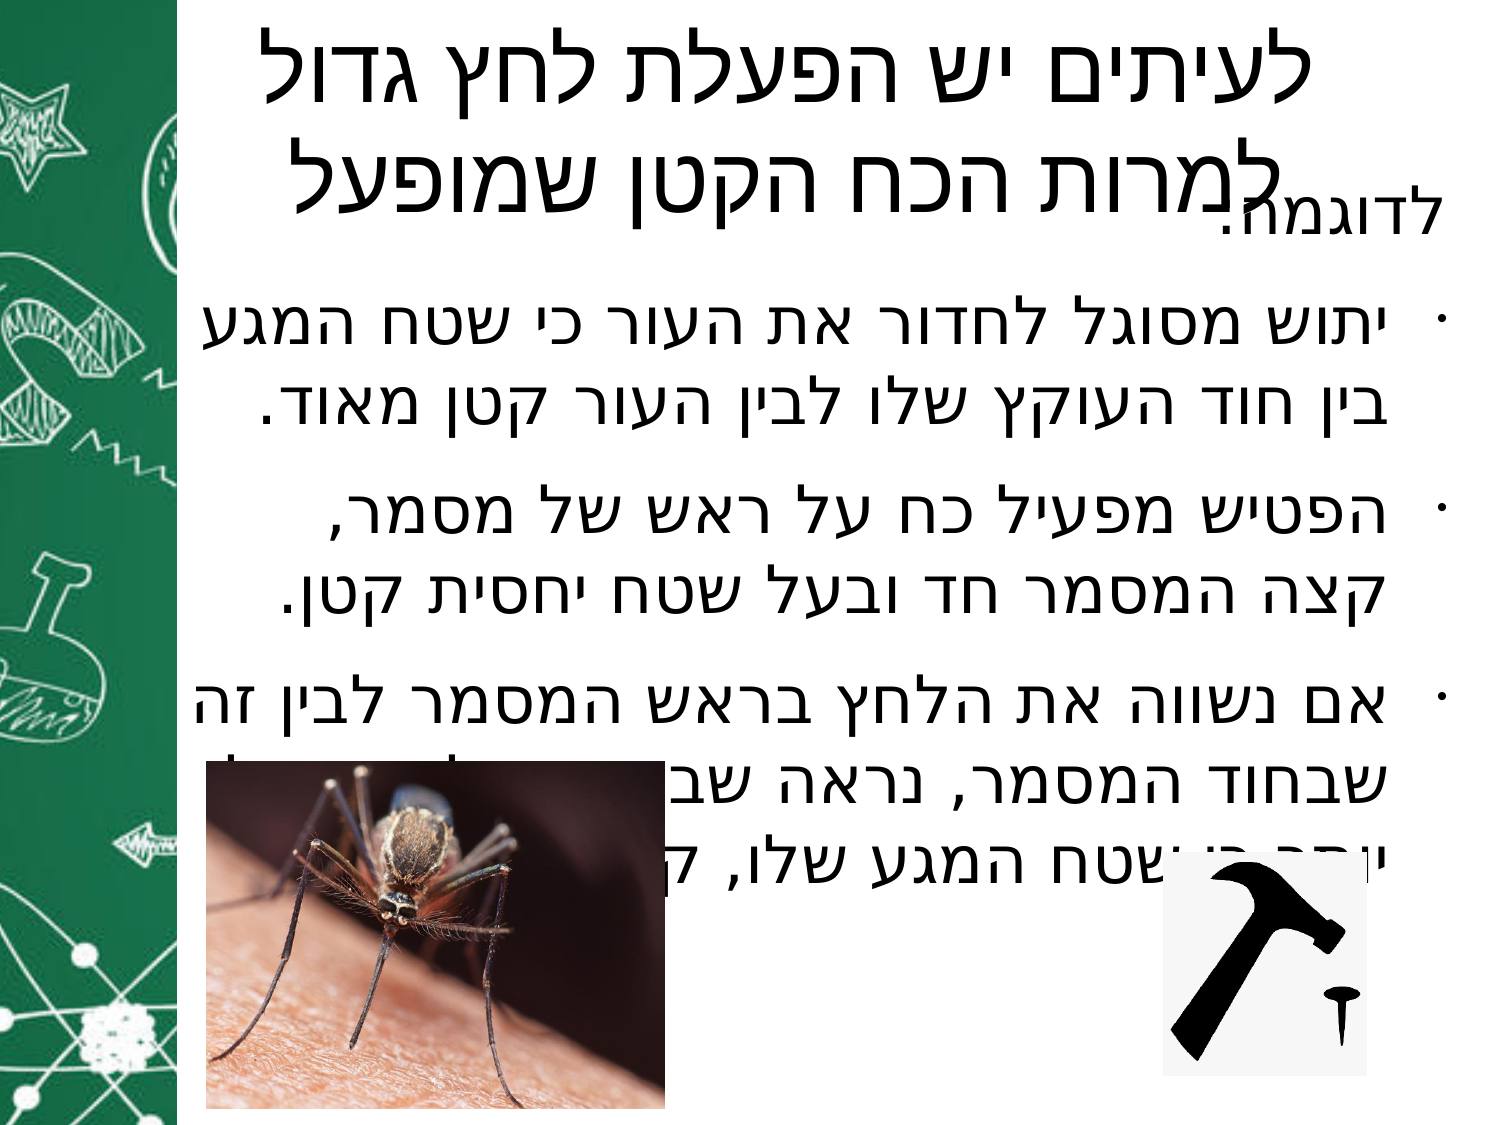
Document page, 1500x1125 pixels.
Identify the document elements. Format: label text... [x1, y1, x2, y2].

picture [1163, 852, 1367, 1076]
title לעיתים יש הפעלת לחץ גדול למרות הכח הקטן שמופעל [177, 3, 1463, 160]
list לדוגמה: יתוש מסוגל לחדור את העור כי שטח המגע בין חוד העוקץ שלו לבין העור קטן מאוד. הפטיש מפעיל כח על ראש של מסמר, קצה המסמר חד ובעל שטח יחסית קטן. אם נשווה את הלחץ בראש המסמר לבין זה שבחוד המסמר, נראה שבחוד, הלחץ גדול יותר כי שטח המגע שלו, קטן יותר. [177, 160, 1463, 1104]
picture [206, 761, 665, 1110]
picture [0, 0, 177, 1125]
